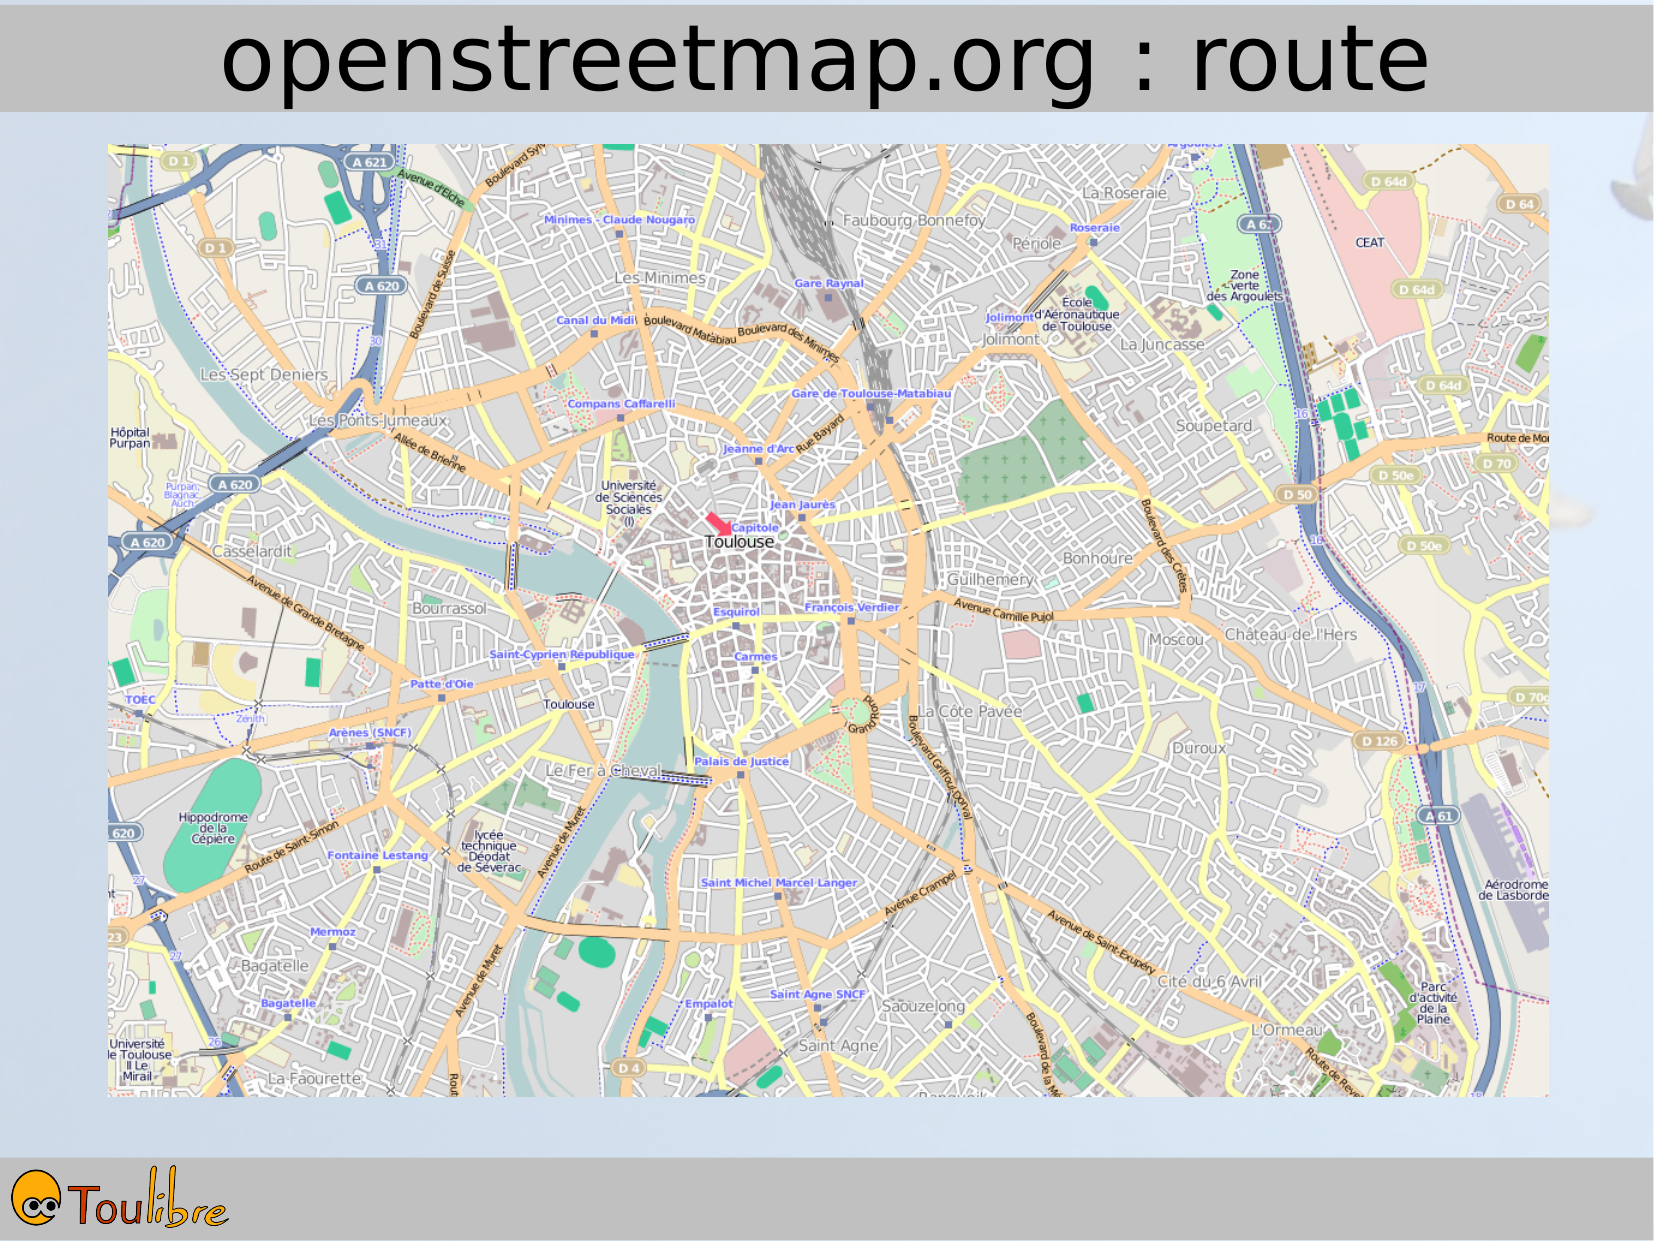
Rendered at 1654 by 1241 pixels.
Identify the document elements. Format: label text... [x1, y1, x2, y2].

picture [11, 1165, 229, 1228]
picture [108, 144, 1549, 1097]
title openstreetmap.org : route [0, 4, 1654, 112]
